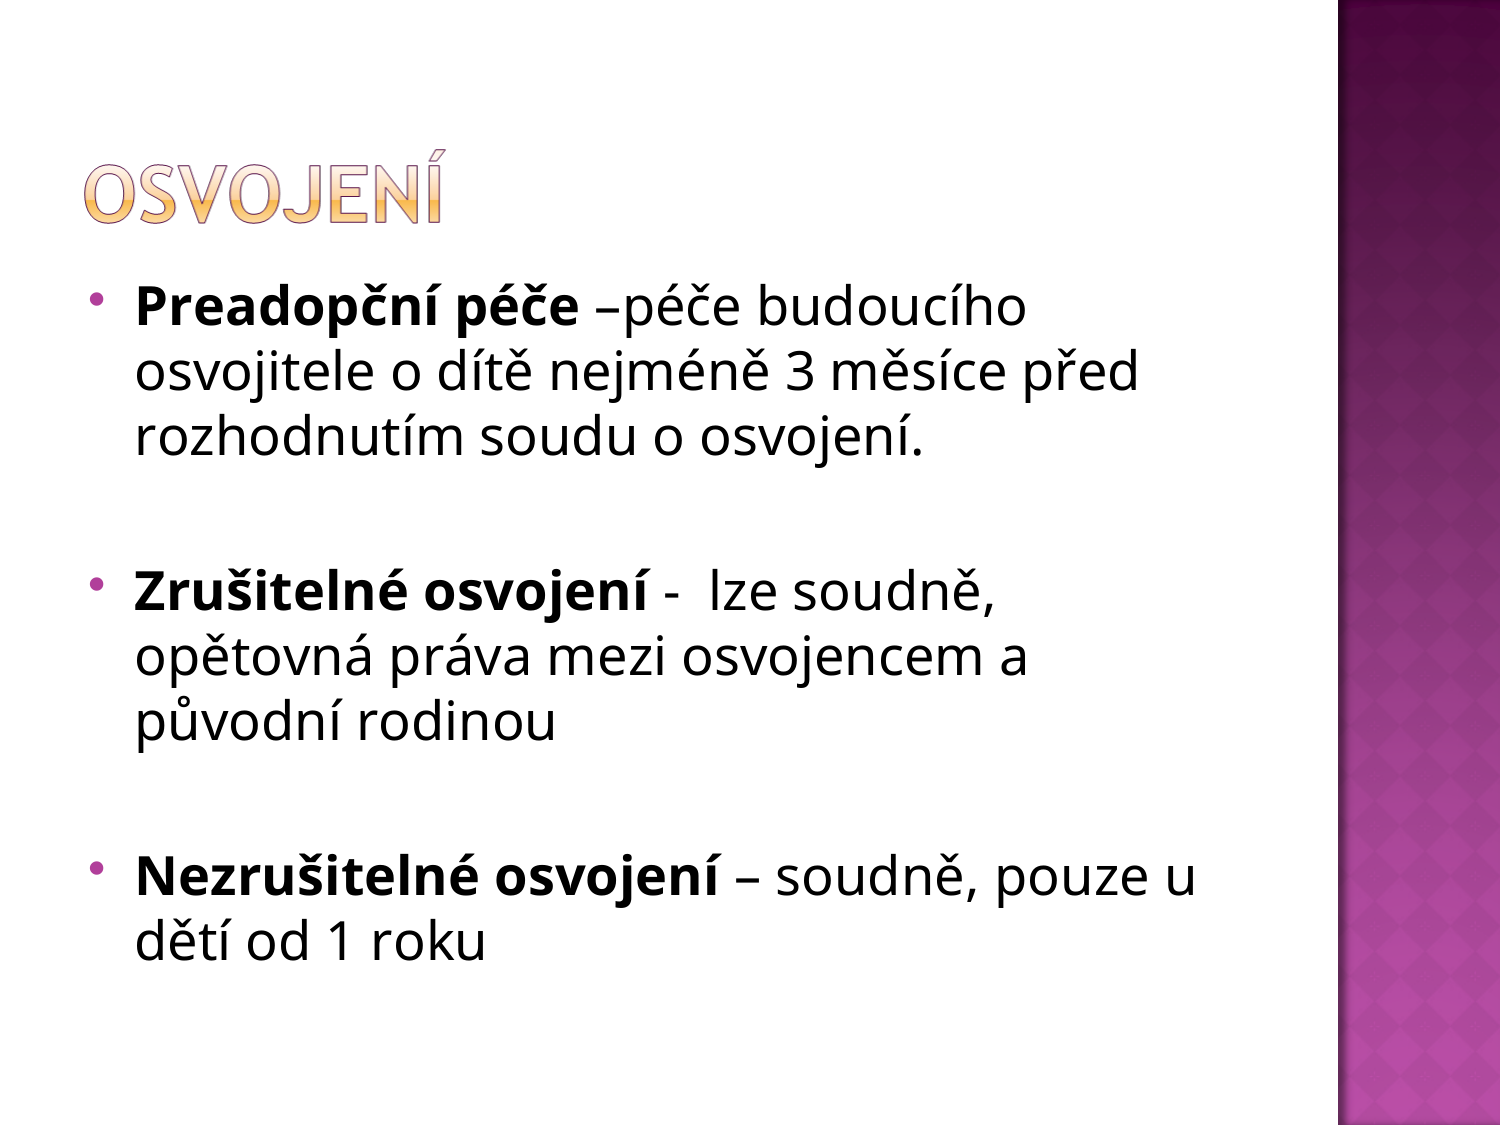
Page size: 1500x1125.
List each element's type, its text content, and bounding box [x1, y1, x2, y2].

text_box [34, 52, 1265, 241]
picture [1337, 0, 1500, 1125]
list Preadopční péče –péče budoucího osvojitele o dítě nejméně 3 měsíce před rozhodnutím soudu o osvojení. Zrušitelné osvojení - lze soudně, opětovná práva mezi osvojencem a původní rodinou Nezrušitelné osvojení – soudně, pouze u dětí od 1 roku [75, 263, 1263, 1060]
